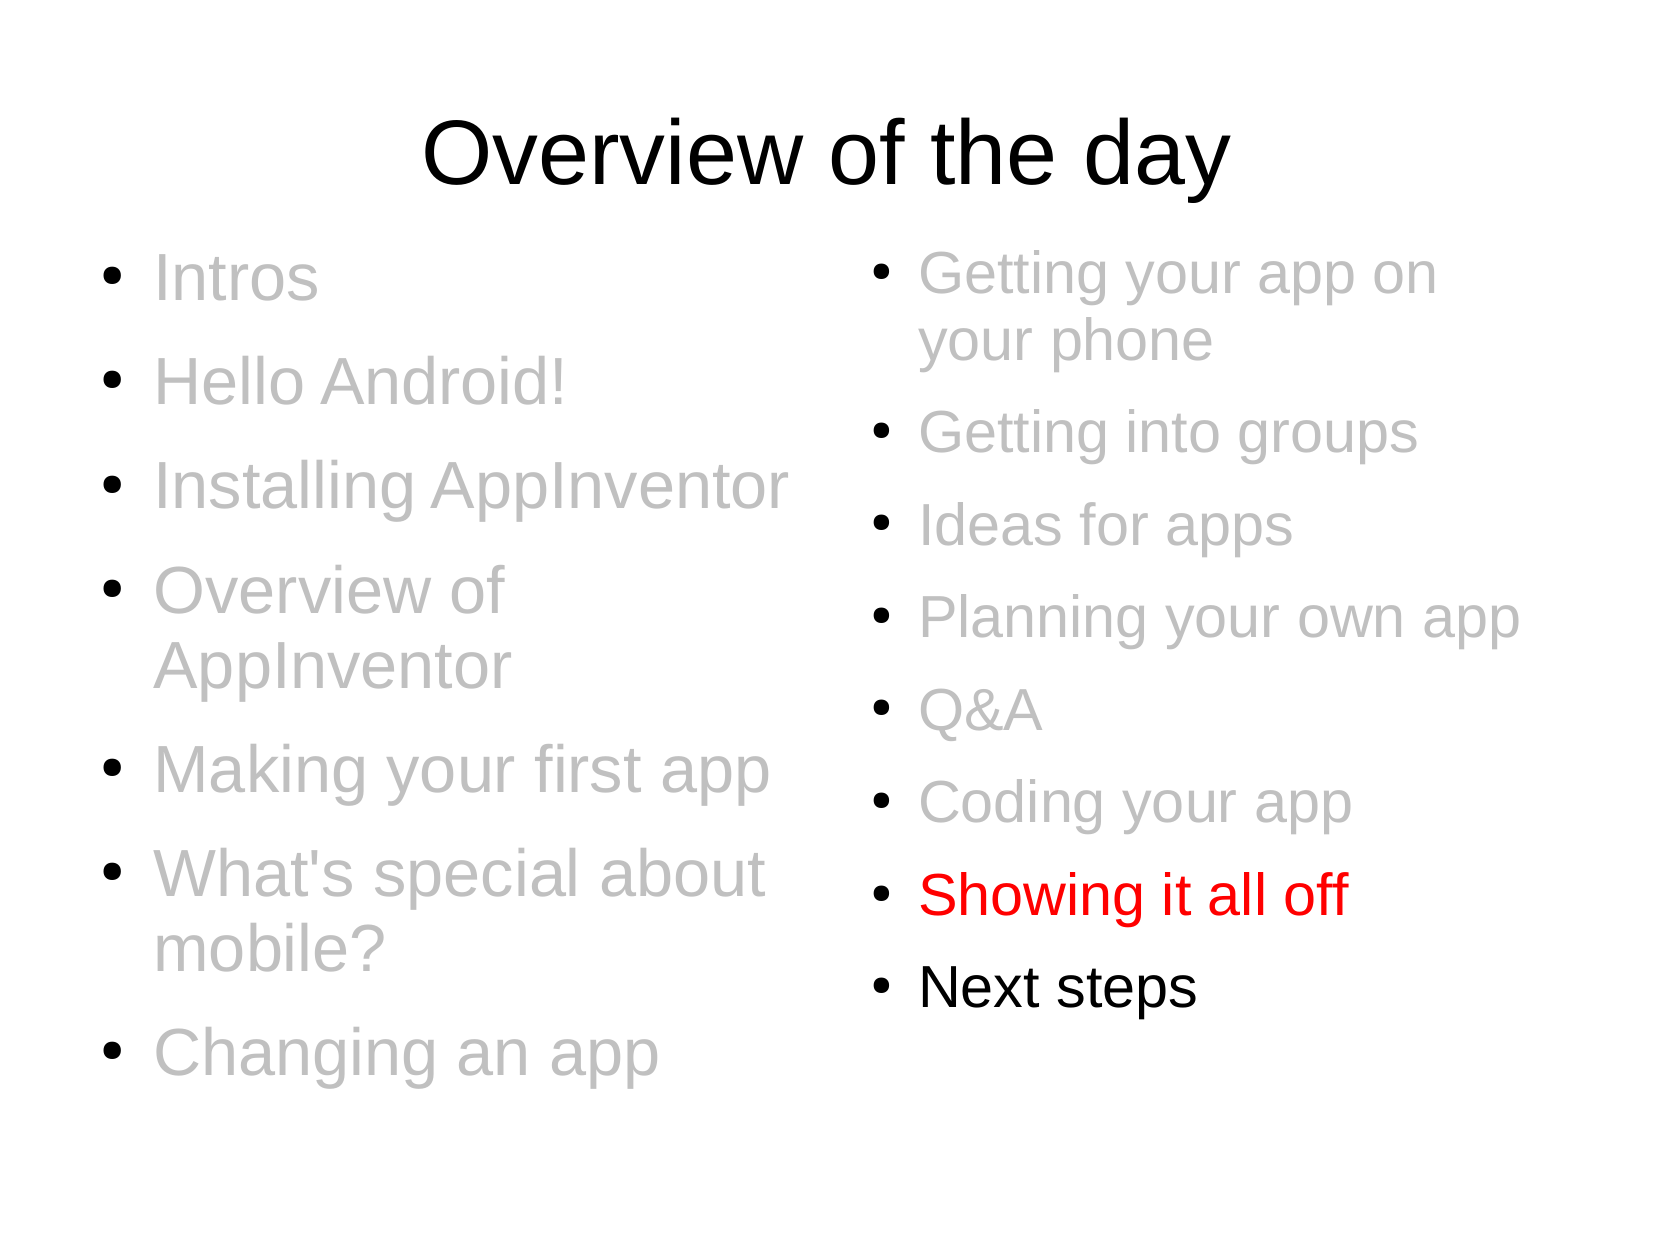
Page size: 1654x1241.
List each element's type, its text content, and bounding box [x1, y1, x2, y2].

title Overview of the day [82, 49, 1571, 257]
list Getting your app on your phone Getting into groups Ideas for apps Planning your own app Q&A Coding your app Showing it all off Next steps [855, 240, 1566, 1025]
list Intros Hello Android! Installing AppInventor Overview of AppInventor Making your first app What's special about mobile? Changing an app [82, 240, 793, 1126]
